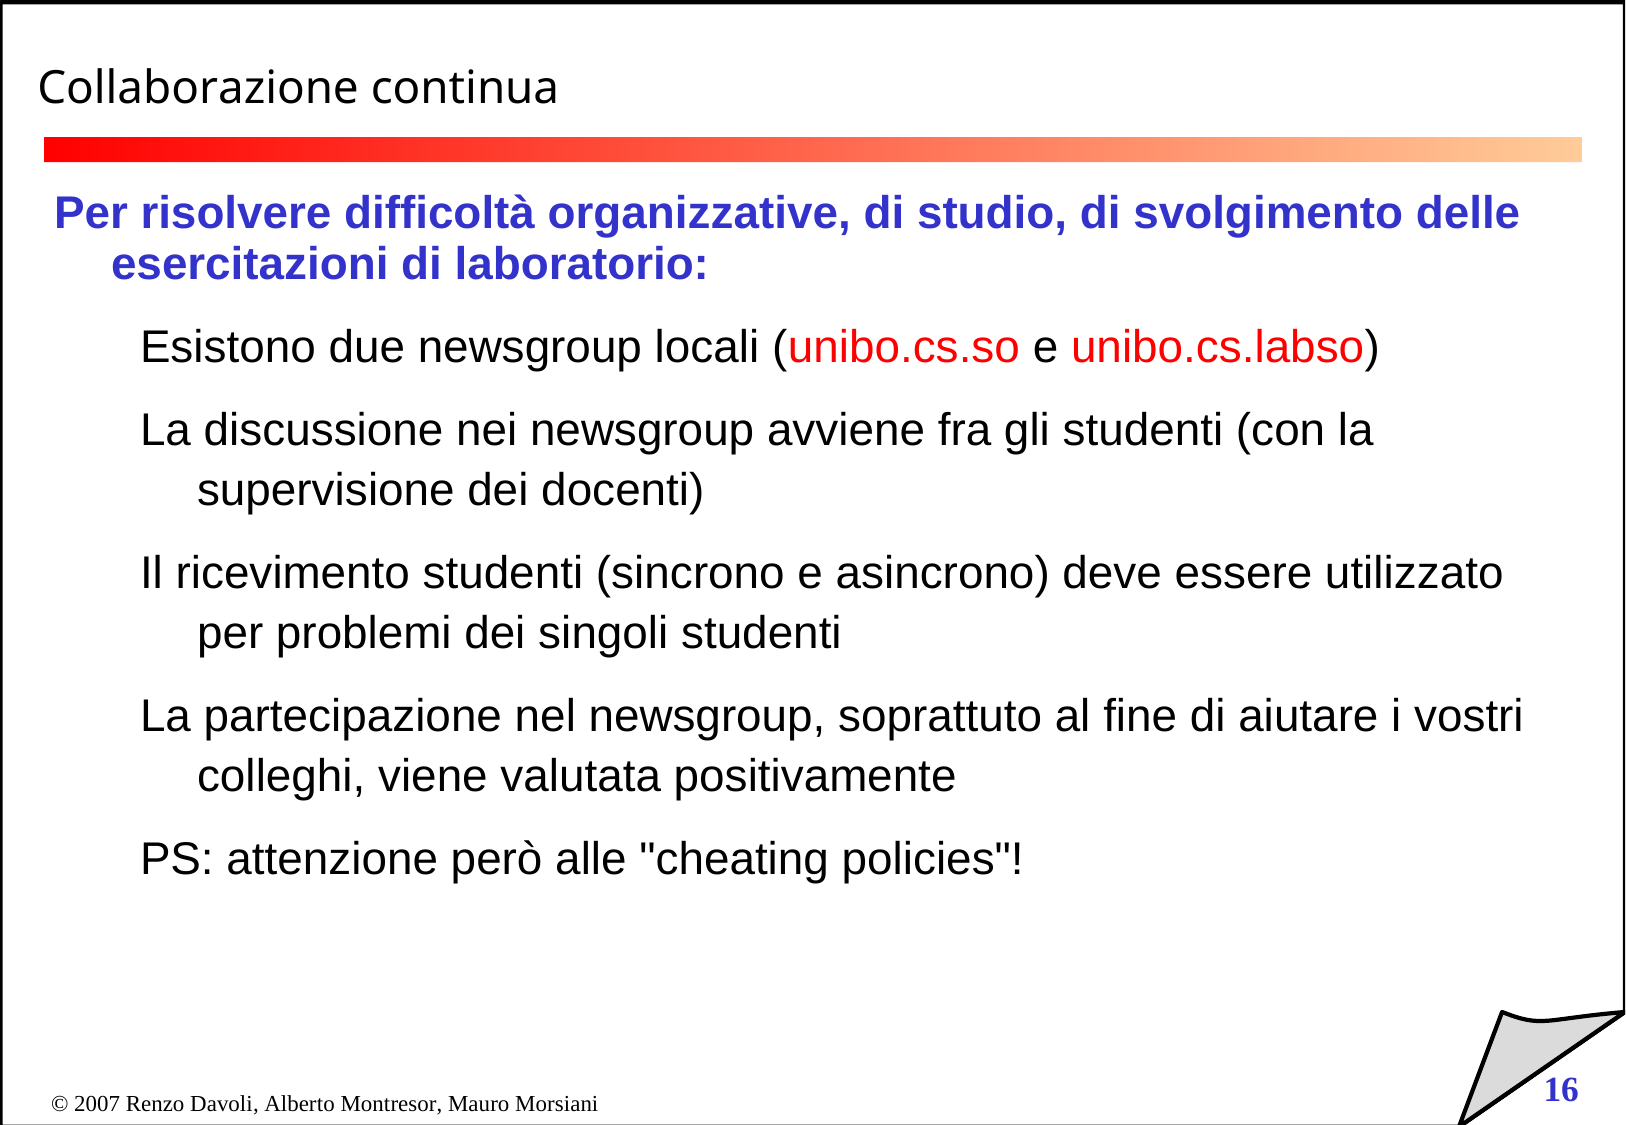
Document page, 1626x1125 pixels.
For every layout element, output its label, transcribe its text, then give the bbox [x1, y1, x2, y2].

title Collaborazione continua [37, 44, 1588, 131]
list Per risolvere difficoltà organizzative, di studio, di svolgimento delle esercitazioni di laboratorio: Esistono due newsgroup locali (unibo.cs.so e unibo.cs.labso) La discussione nei newsgroup avviene fra gli studenti (con la supervisione dei docenti) Il ricevimento studenti (sincrono e asincrono) deve essere utilizzato per problemi dei singoli studenti La partecipazione nel newsgroup, soprattuto al fine di aiutare i vostri colleghi, viene valutata positivamente PS: attenzione però alle "cheating policies"! [54, 187, 1571, 1078]
